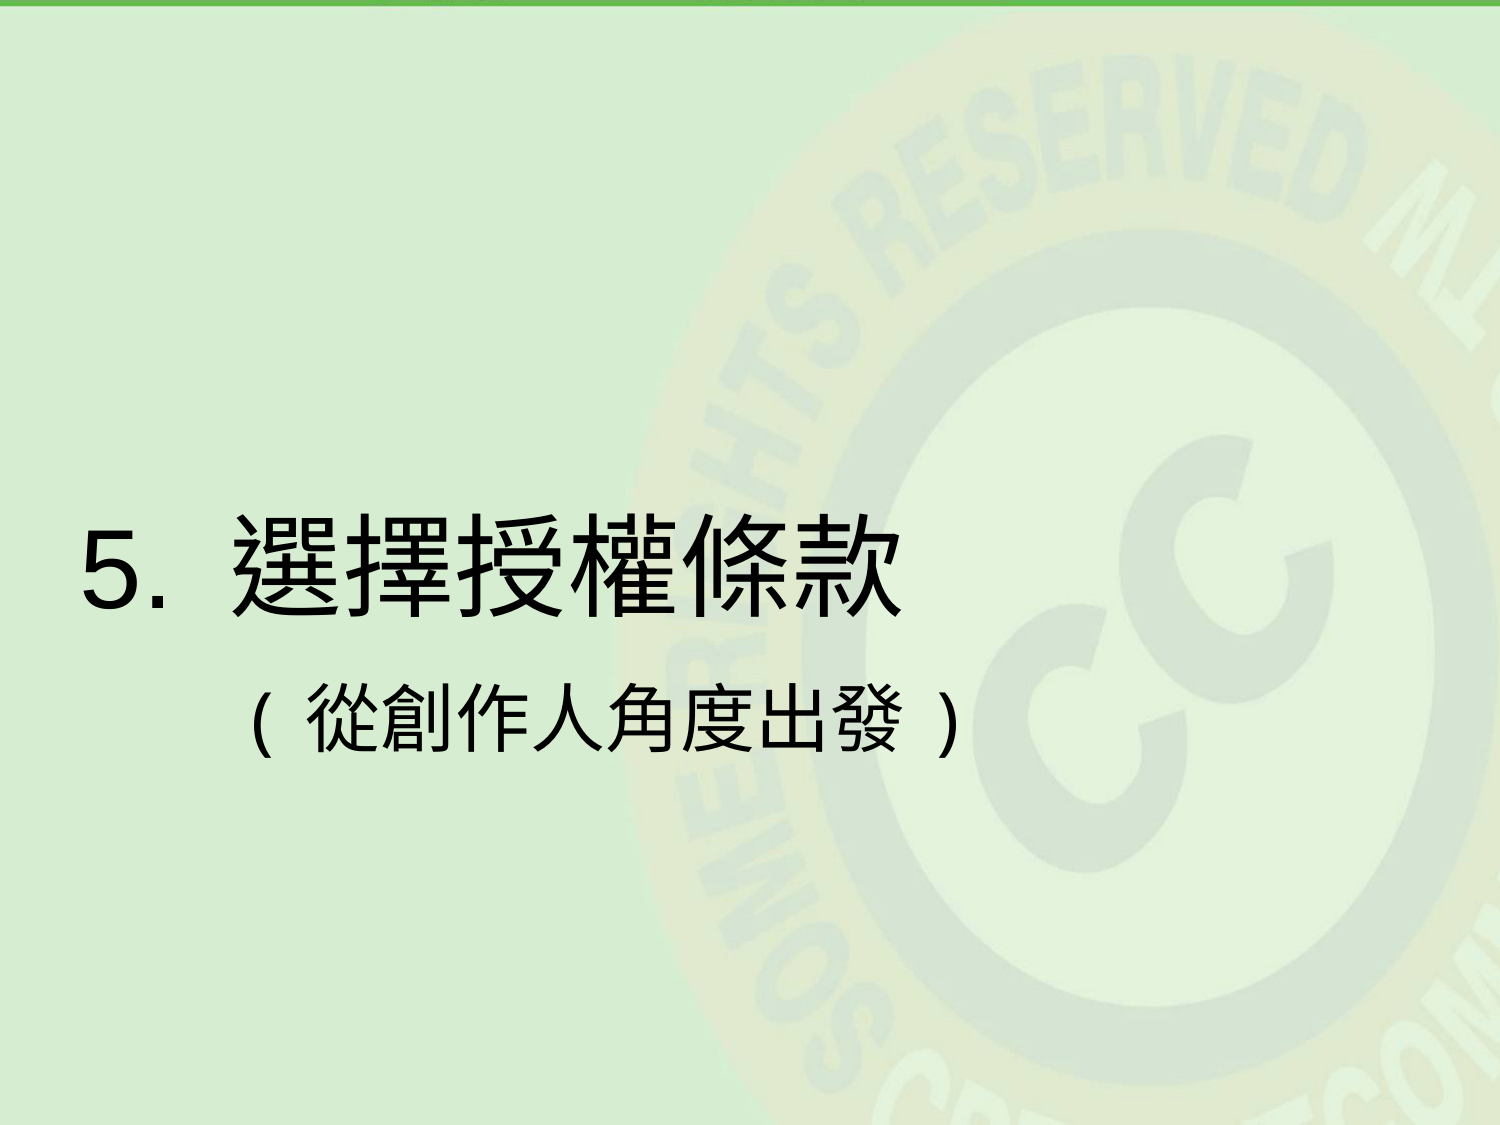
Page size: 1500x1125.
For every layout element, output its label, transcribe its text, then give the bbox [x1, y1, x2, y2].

picture [0, 0, 1500, 1125]
list 5. 選擇授權條款 (從創作人角度出發) [64, 184, 1415, 928]
